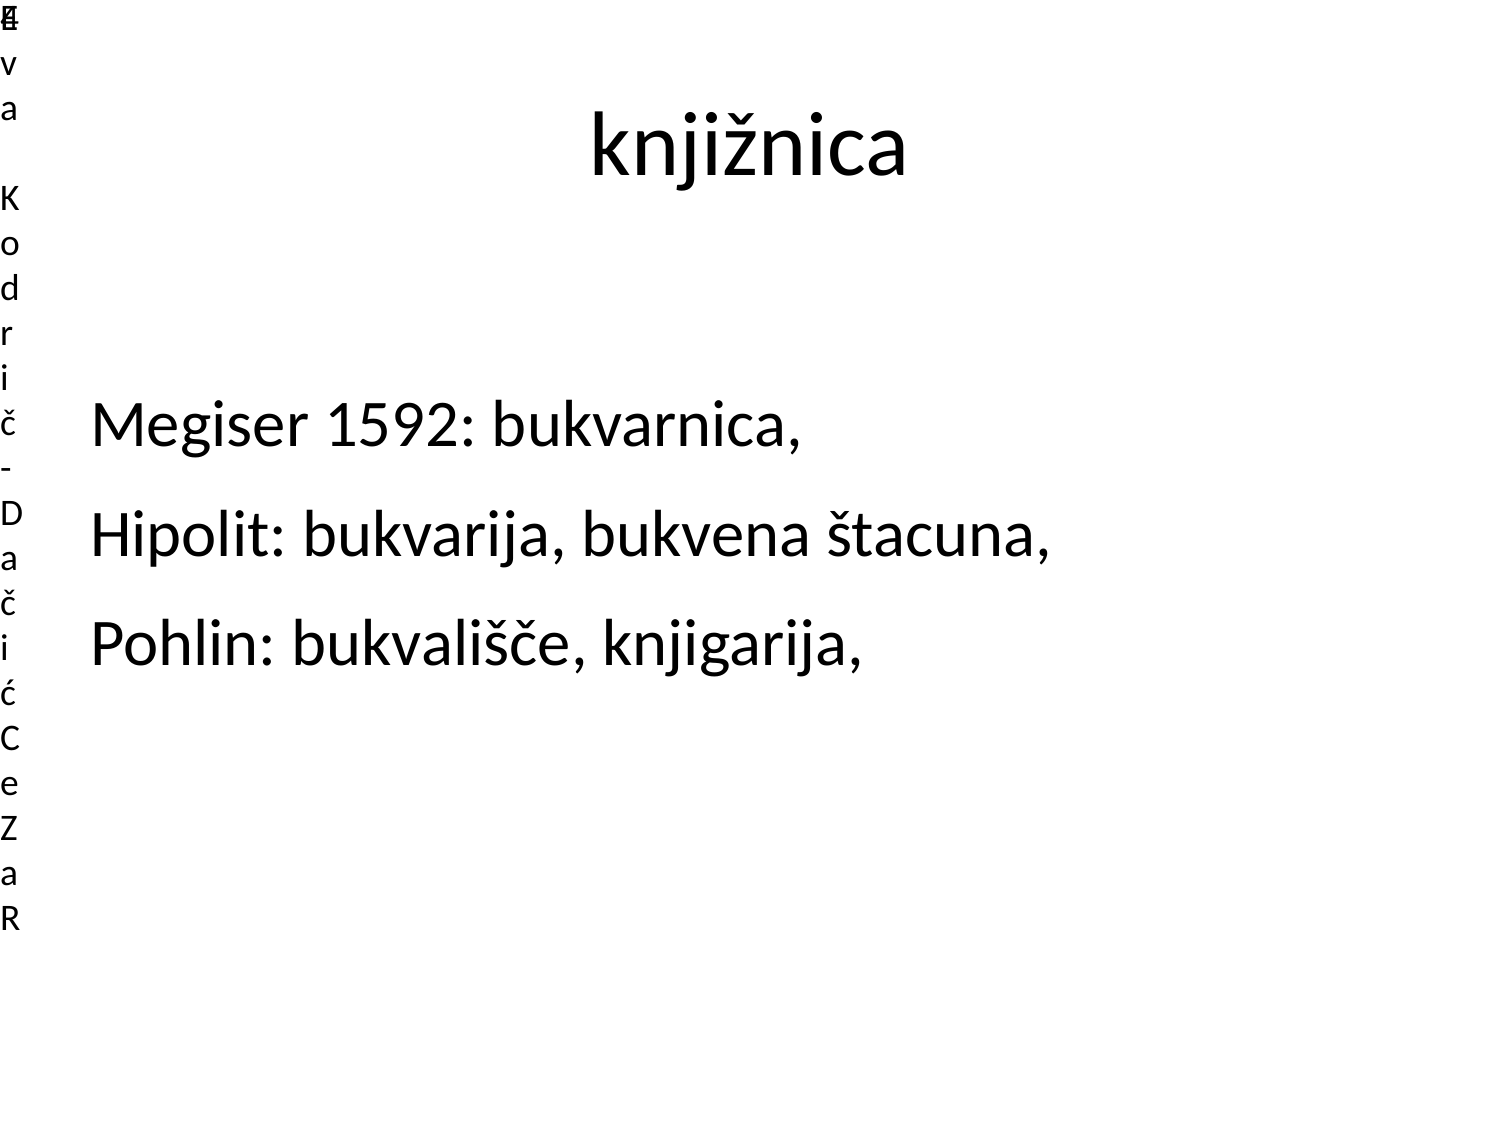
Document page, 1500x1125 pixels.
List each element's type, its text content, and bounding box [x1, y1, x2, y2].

title knjižnica [75, 45, 1425, 233]
list Megiser 1592: bukvarnica, Hipolit: bukvarija, bukvena štacuna, Pohlin: bukvališče, knjigarija, [75, 262, 1425, 1005]
